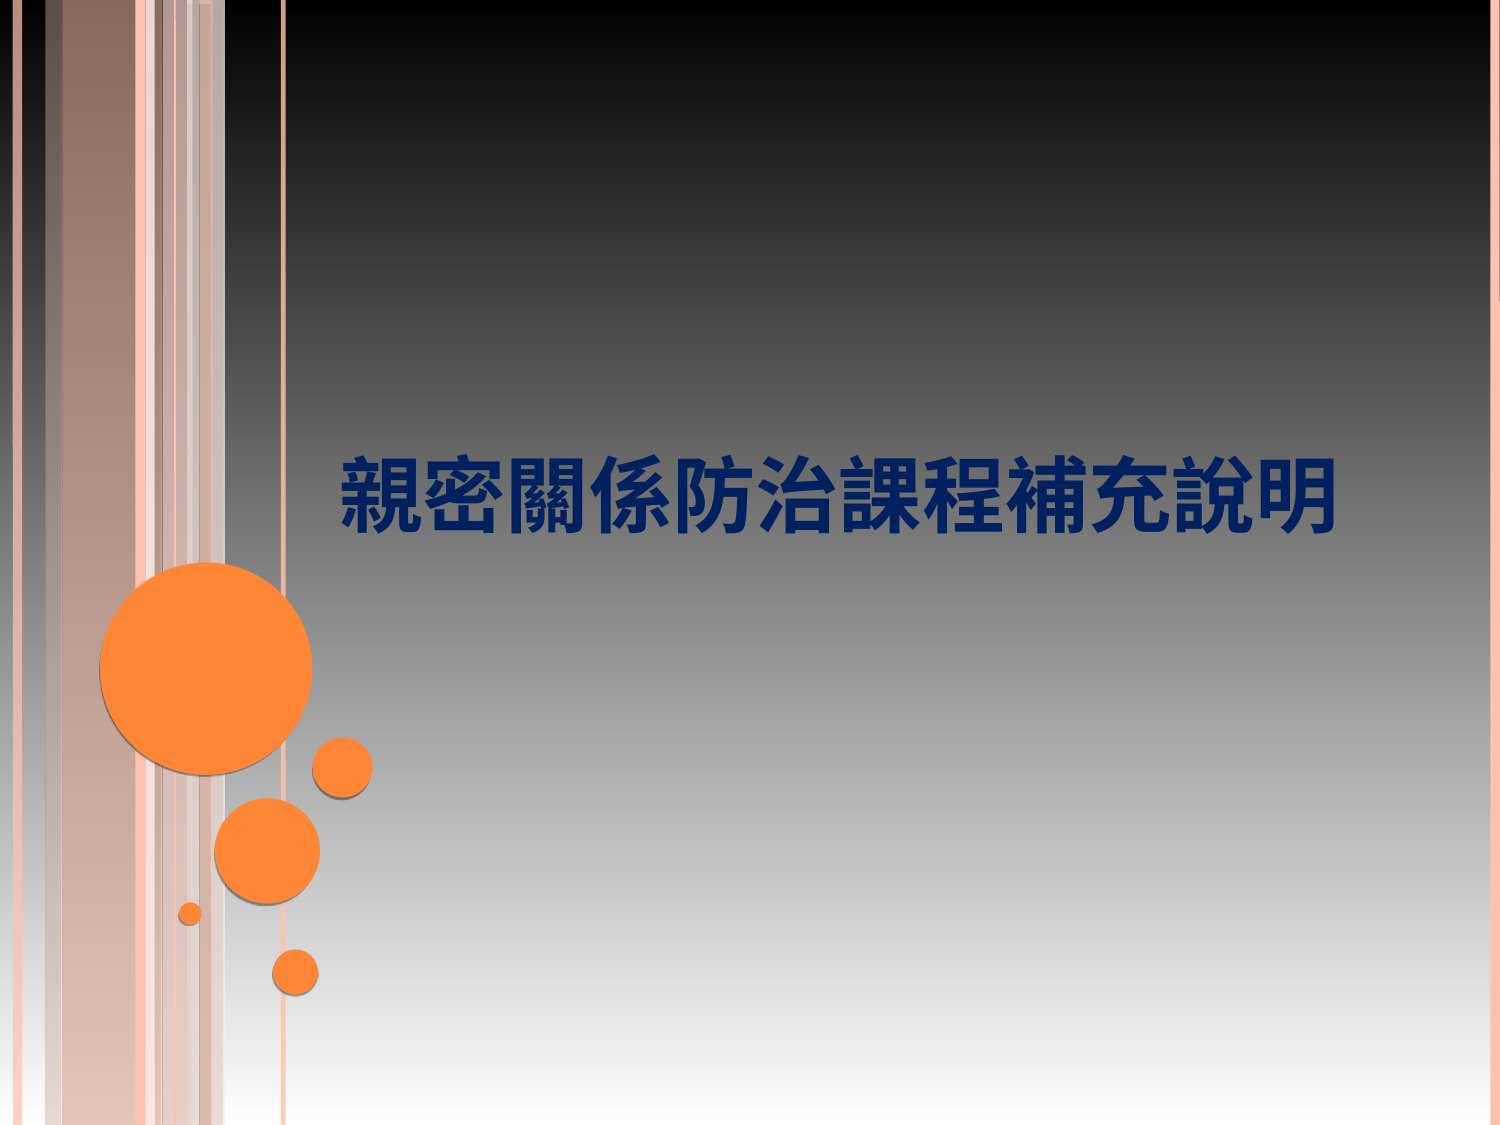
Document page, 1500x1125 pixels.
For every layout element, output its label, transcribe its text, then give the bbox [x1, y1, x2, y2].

title 親密關係防治課程補充說明 [324, 361, 1388, 551]
